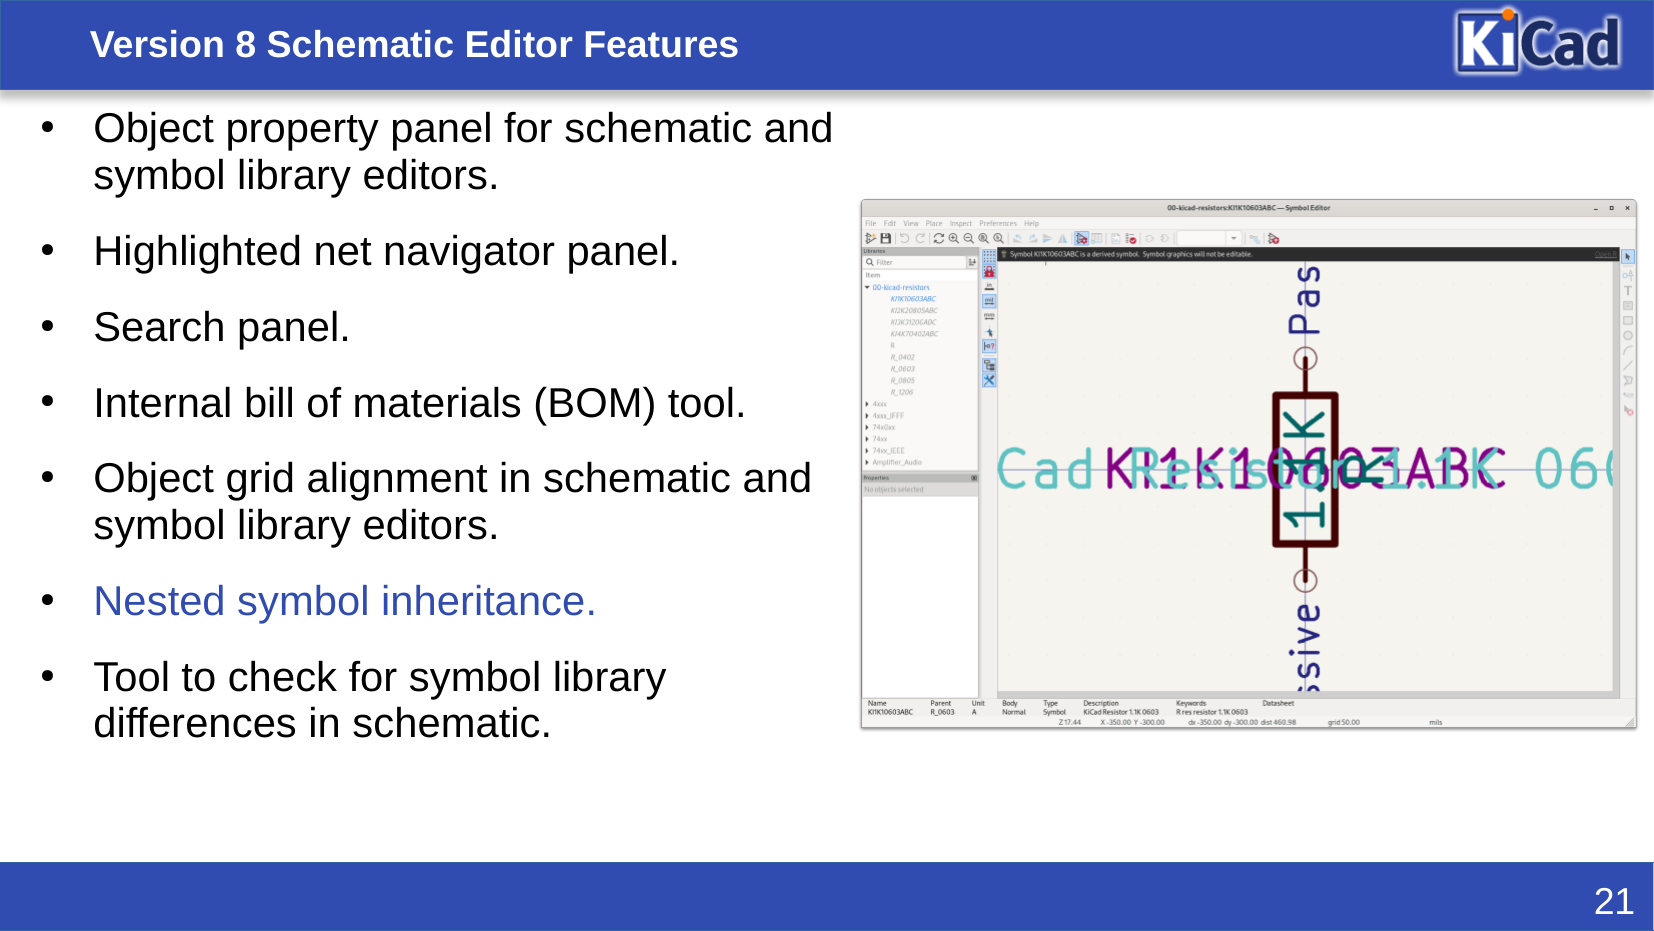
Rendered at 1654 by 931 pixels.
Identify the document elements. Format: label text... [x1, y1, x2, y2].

list Object property panel for schematic and symbol library editors. Highlighted net navigator panel. Search panel. Internal bill of materials (BOM) tool. Object grid alignment in schematic and symbol library editors. Nested symbol inheritance. Tool to check for symbol library differences in schematic. [22, 105, 848, 856]
text_box [0, 862, 1654, 931]
text_box Version 8 Schematic Editor Features [0, 0, 1412, 90]
picture [855, 194, 1643, 736]
picture [1412, 0, 1654, 92]
text_box <number> [1387, 873, 1651, 931]
